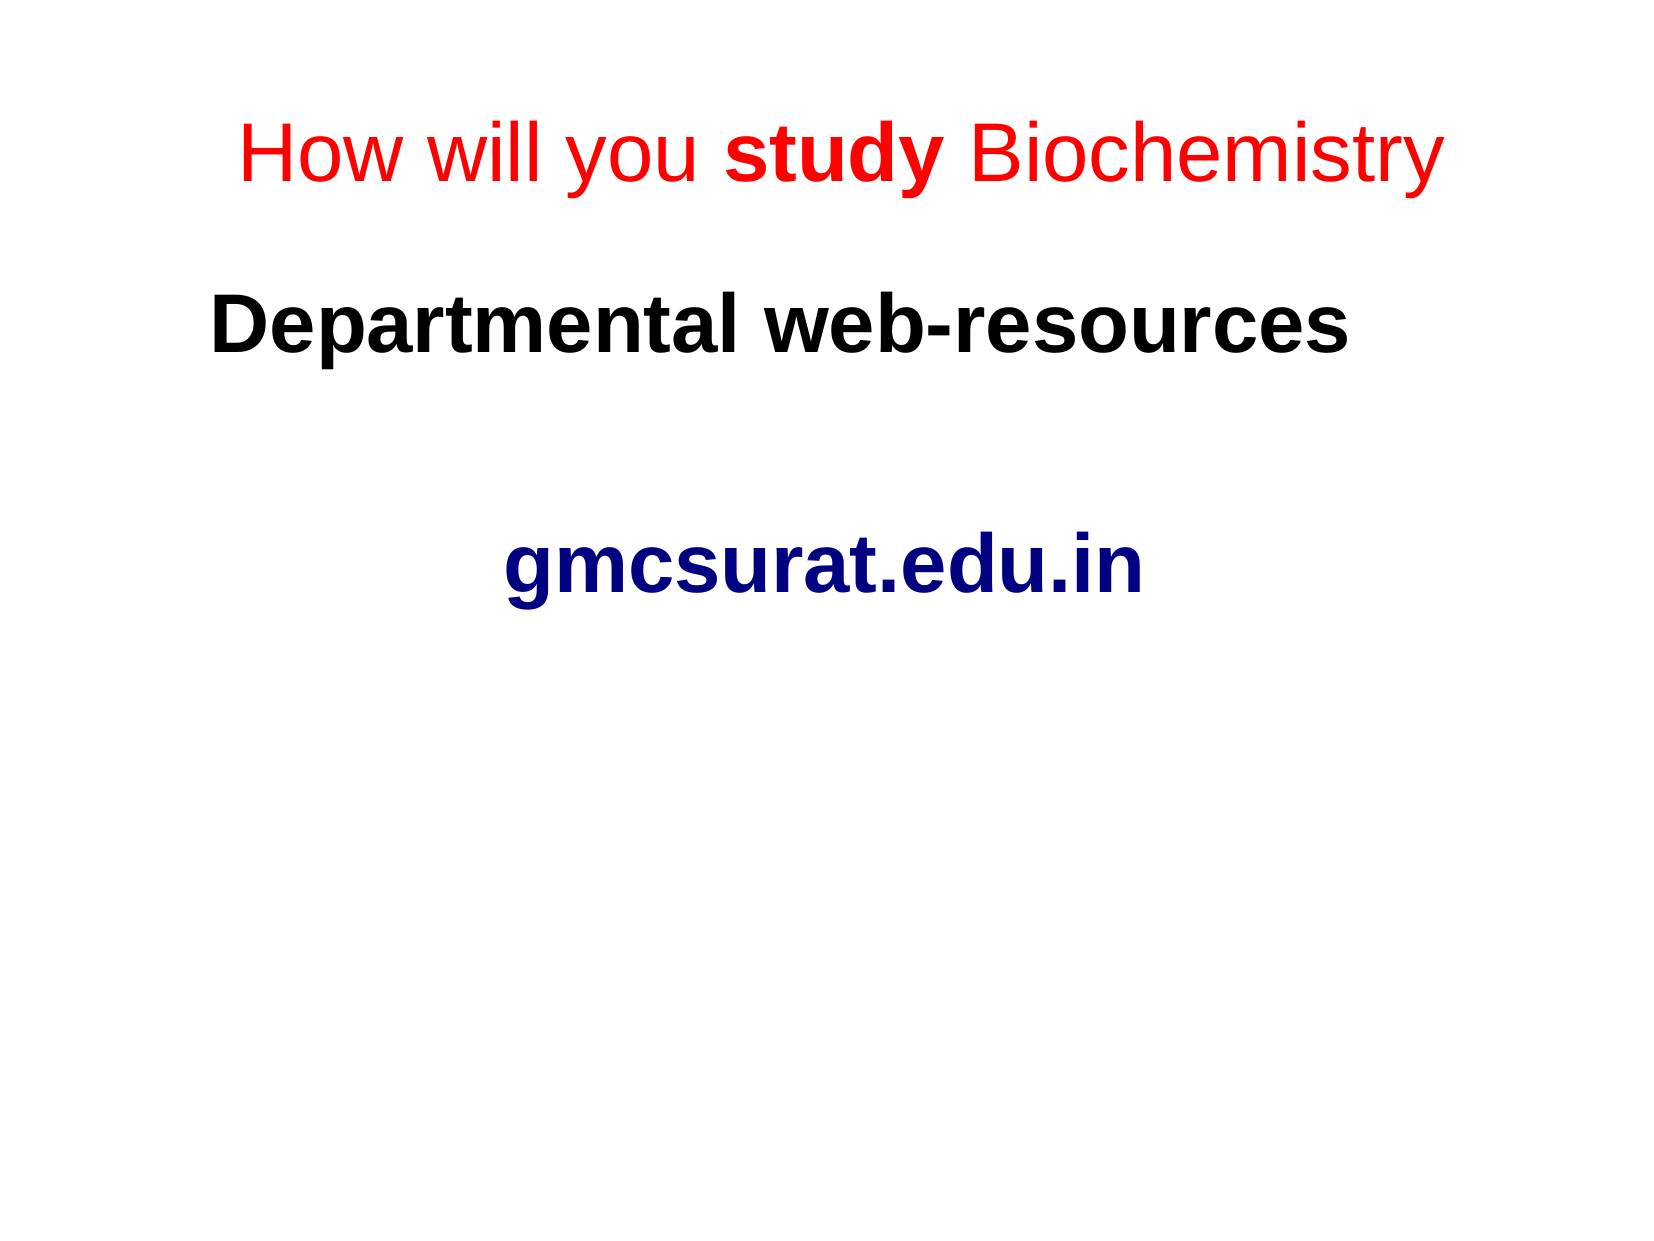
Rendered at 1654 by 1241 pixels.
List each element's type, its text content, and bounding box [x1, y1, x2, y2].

text_box Departmental web-resources [195, 270, 1471, 378]
title How will you study Biochemistry [82, 49, 1571, 257]
text_box gmcsurat.edu.in [120, 510, 1531, 618]
